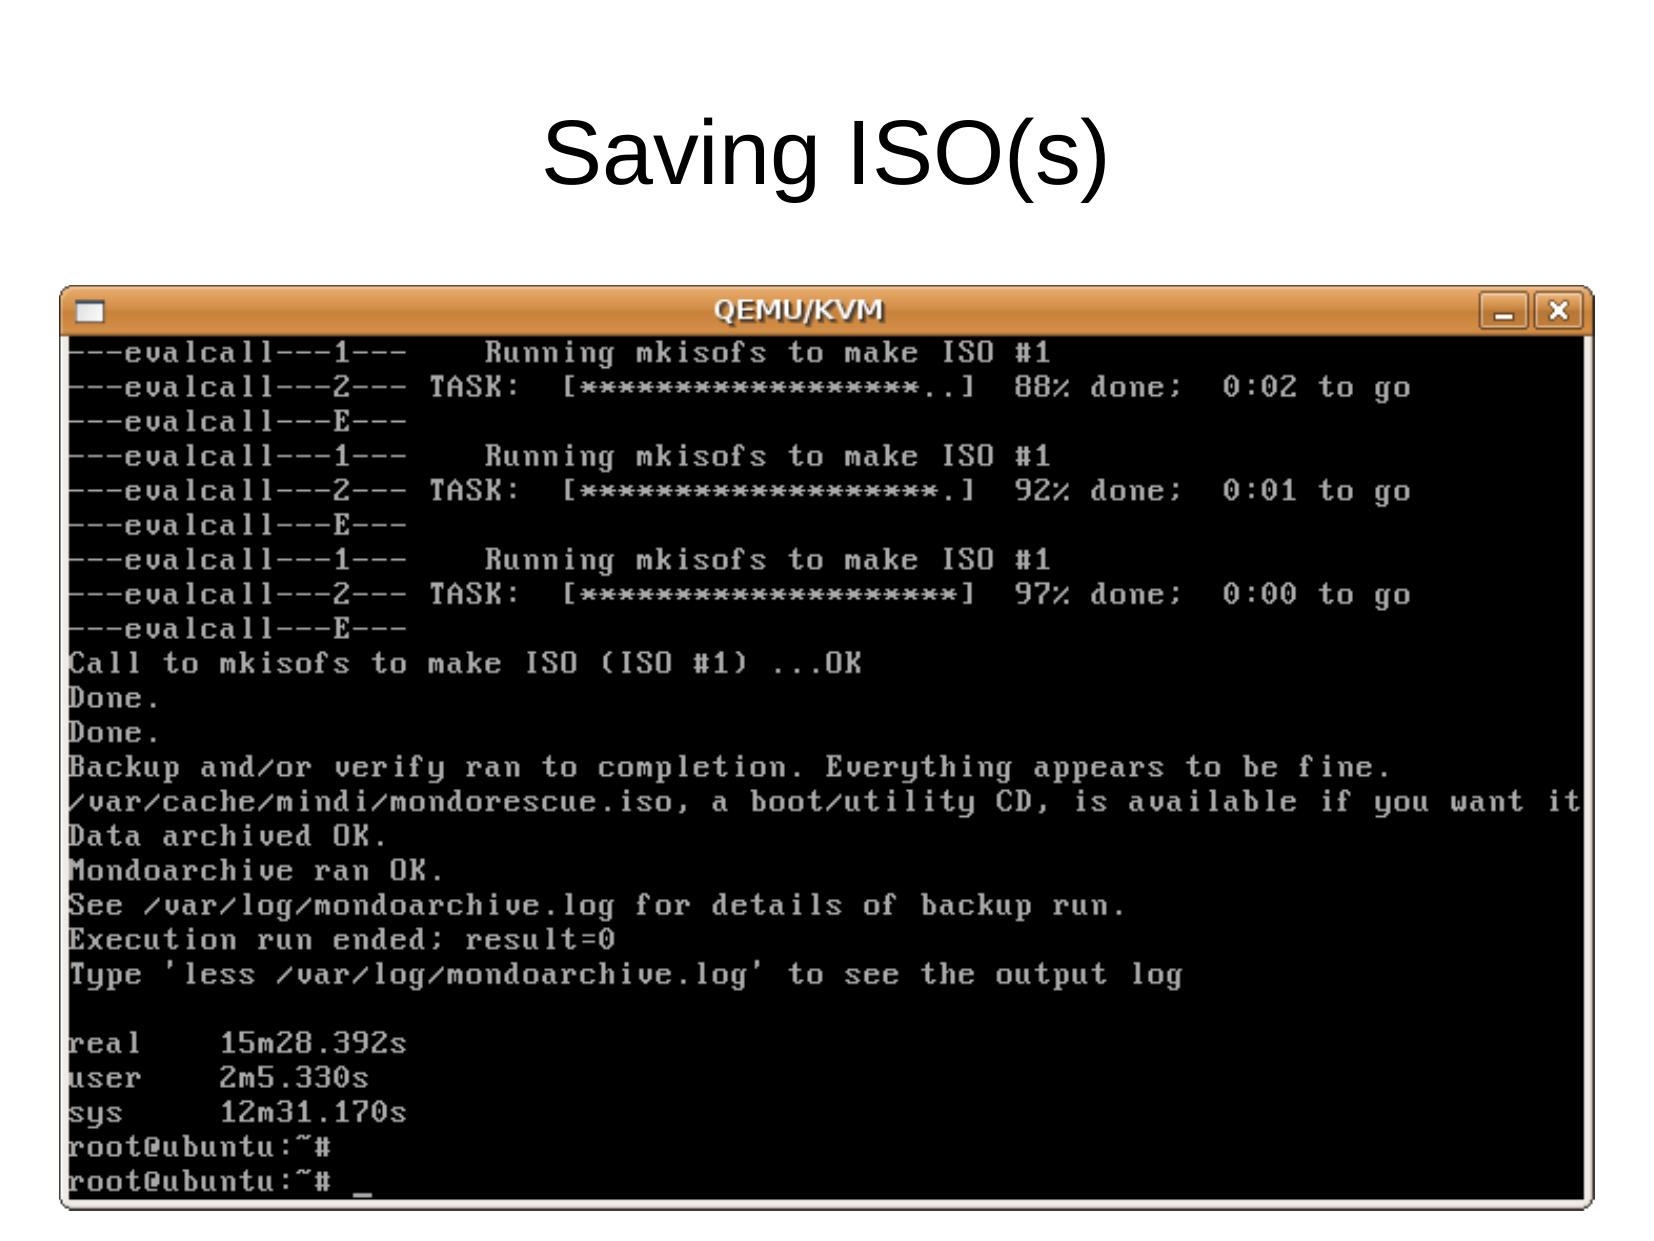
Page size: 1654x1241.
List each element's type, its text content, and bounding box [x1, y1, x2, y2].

picture [59, 285, 1595, 1211]
title Saving ISO(s) [82, 56, 1571, 250]
